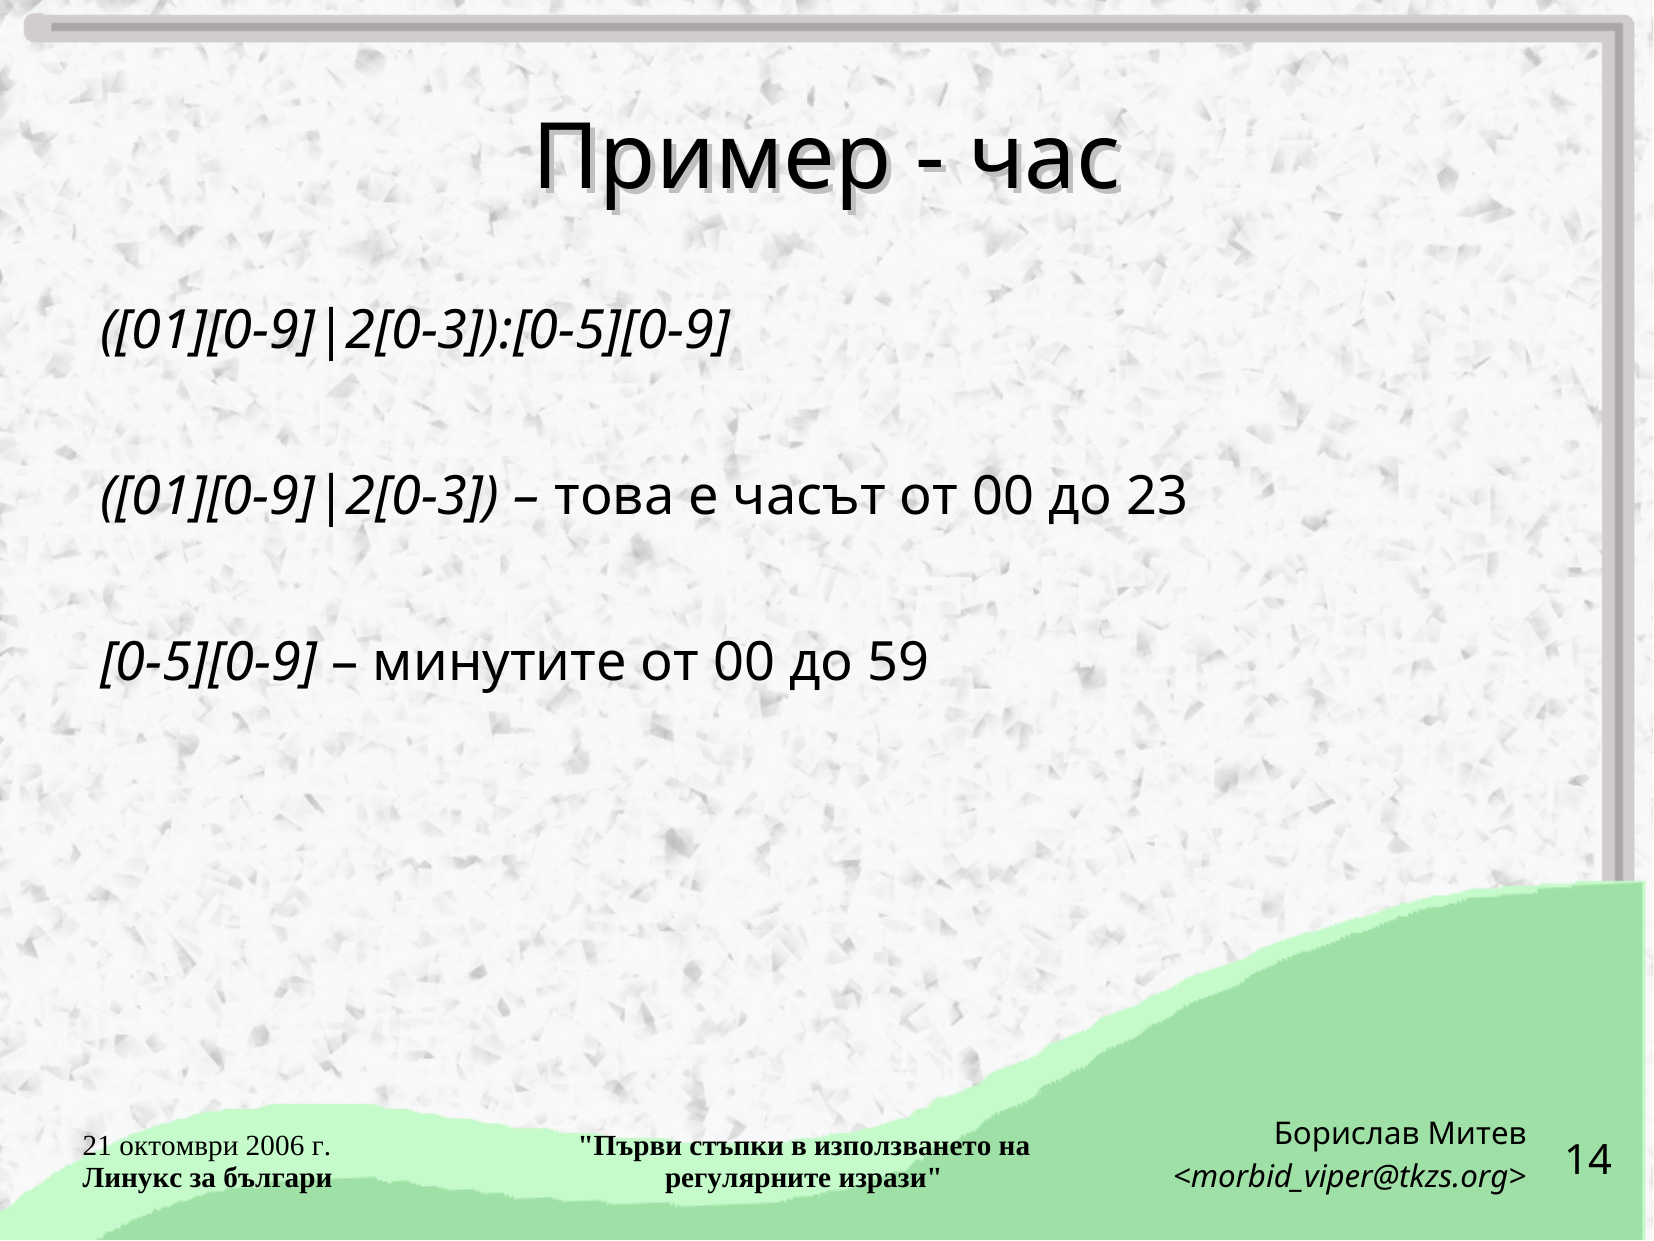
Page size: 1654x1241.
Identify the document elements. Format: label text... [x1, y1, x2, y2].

picture [0, 0, 1654, 1240]
title Пример - час [82, 49, 1571, 257]
list ([01][0-9]|2[0-3]):[0-5][0-9] ([01][0-9]|2[0-3]) – това е часът от 00 до 23 [0-5][0-9] – минутите от 00 до 59 [82, 290, 1571, 1109]
